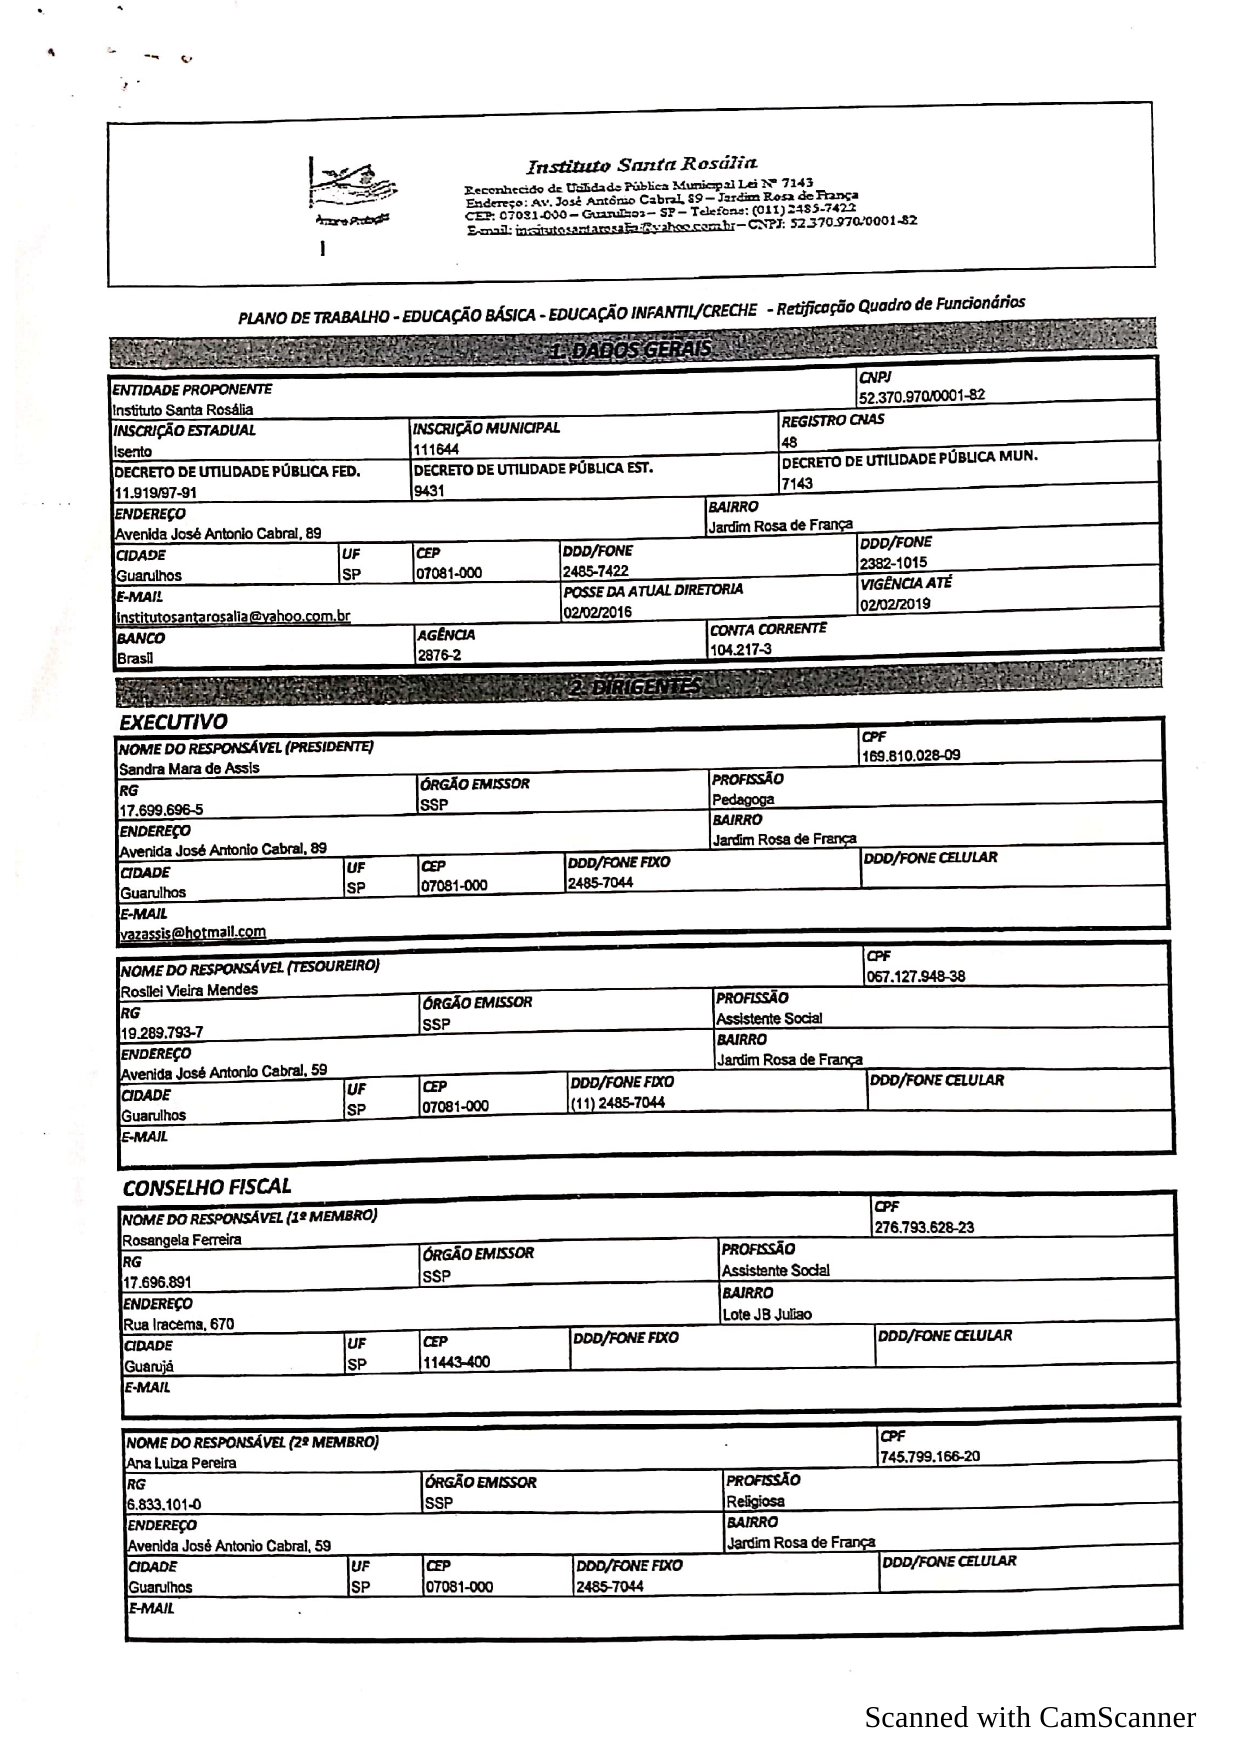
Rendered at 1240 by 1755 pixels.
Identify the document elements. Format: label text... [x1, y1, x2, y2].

text_box Scanned with CamScanner [862, 1700, 1200, 1737]
text_box [15, 0, 1224, 1702]
